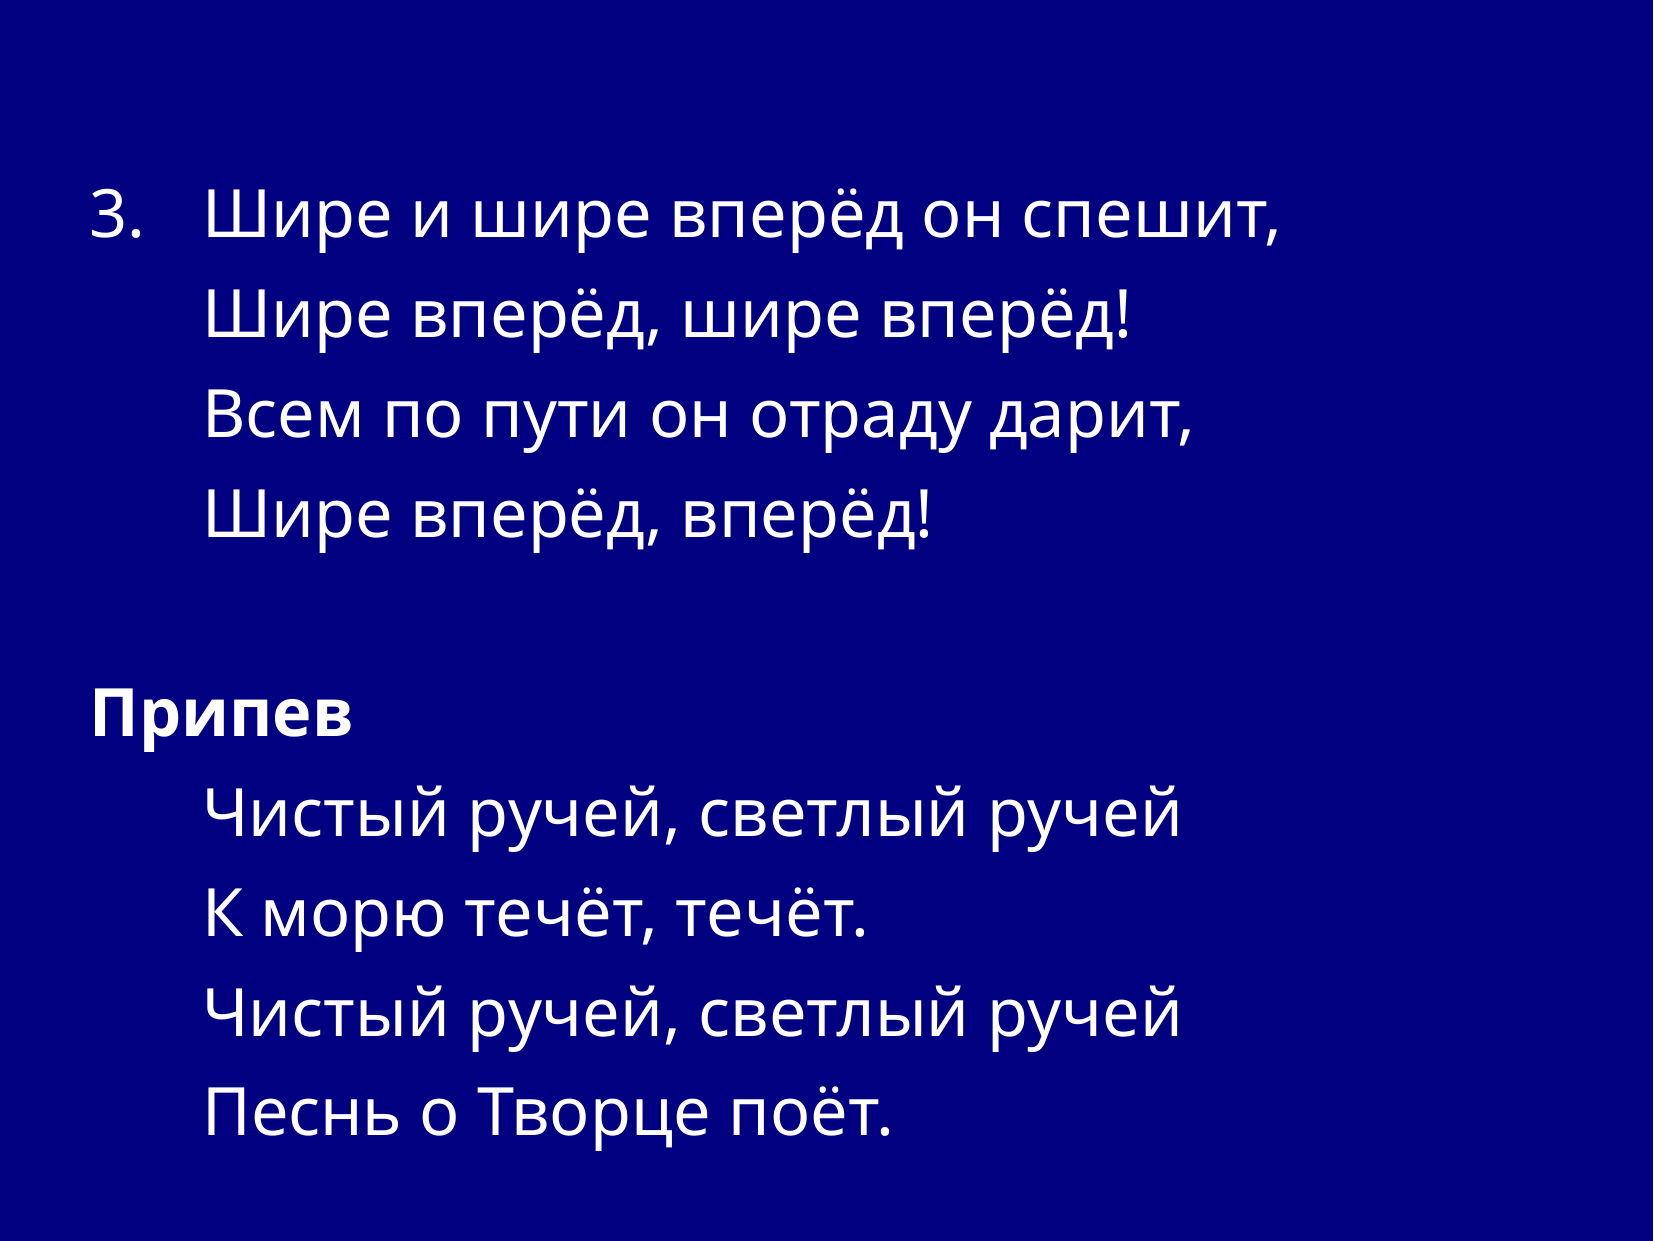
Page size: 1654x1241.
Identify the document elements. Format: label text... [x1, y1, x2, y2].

text_box 3. Шире и шире вперёд он спешит, Шире вперёд, шире вперёд! Всем по пути он отраду дарит, Шире вперёд, вперёд! Припев Чистый ручей, светлый ручей К морю течёт, течёт. Чистый ручей, светлый ручей Песнь о Творце поёт. [75, 150, 1576, 1163]
